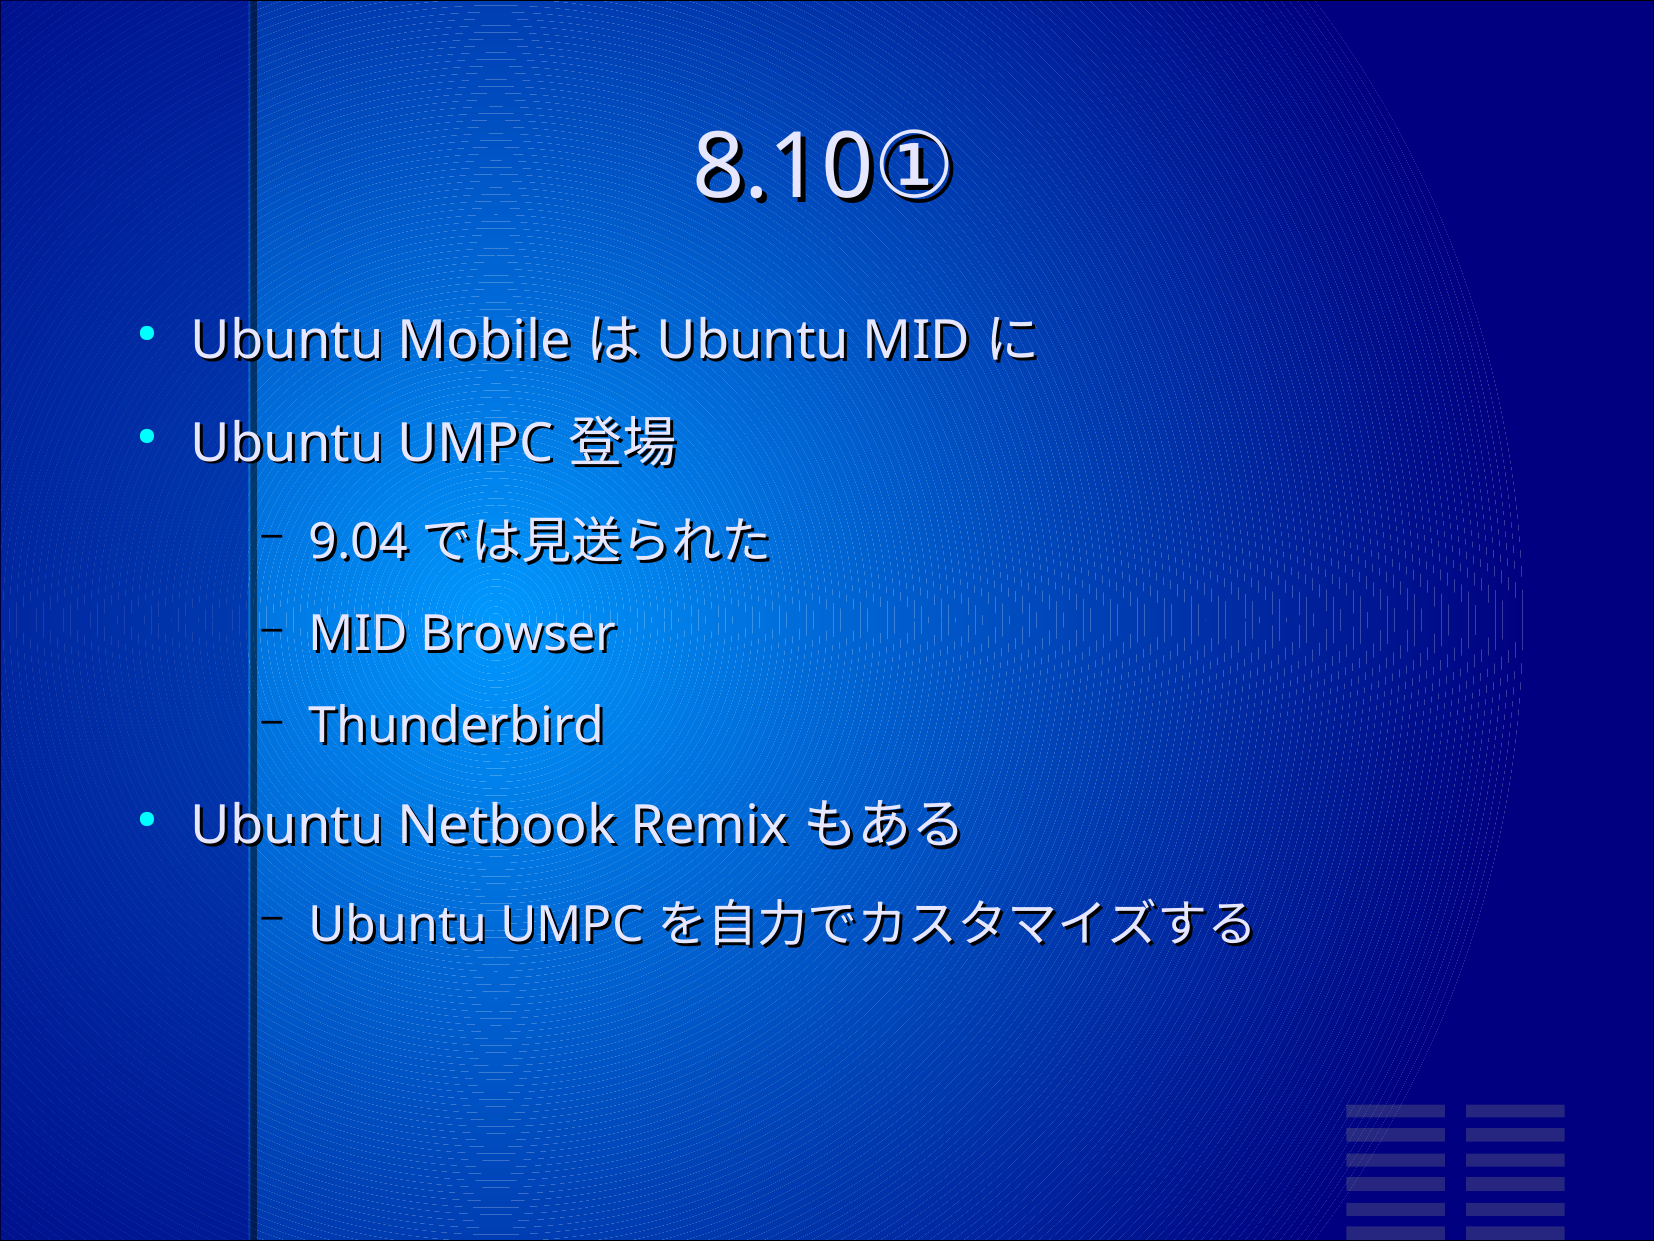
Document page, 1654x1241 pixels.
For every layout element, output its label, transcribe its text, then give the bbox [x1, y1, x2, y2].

title 8.10① [118, 58, 1531, 266]
list Ubuntu MobileはUbuntu MIDに Ubuntu UMPC登場 9.04では見送られた MID Browser Thunderbird Ubuntu Netbook Remixもある Ubuntu UMPCを自力でカスタマイズする [119, 295, 1533, 1164]
